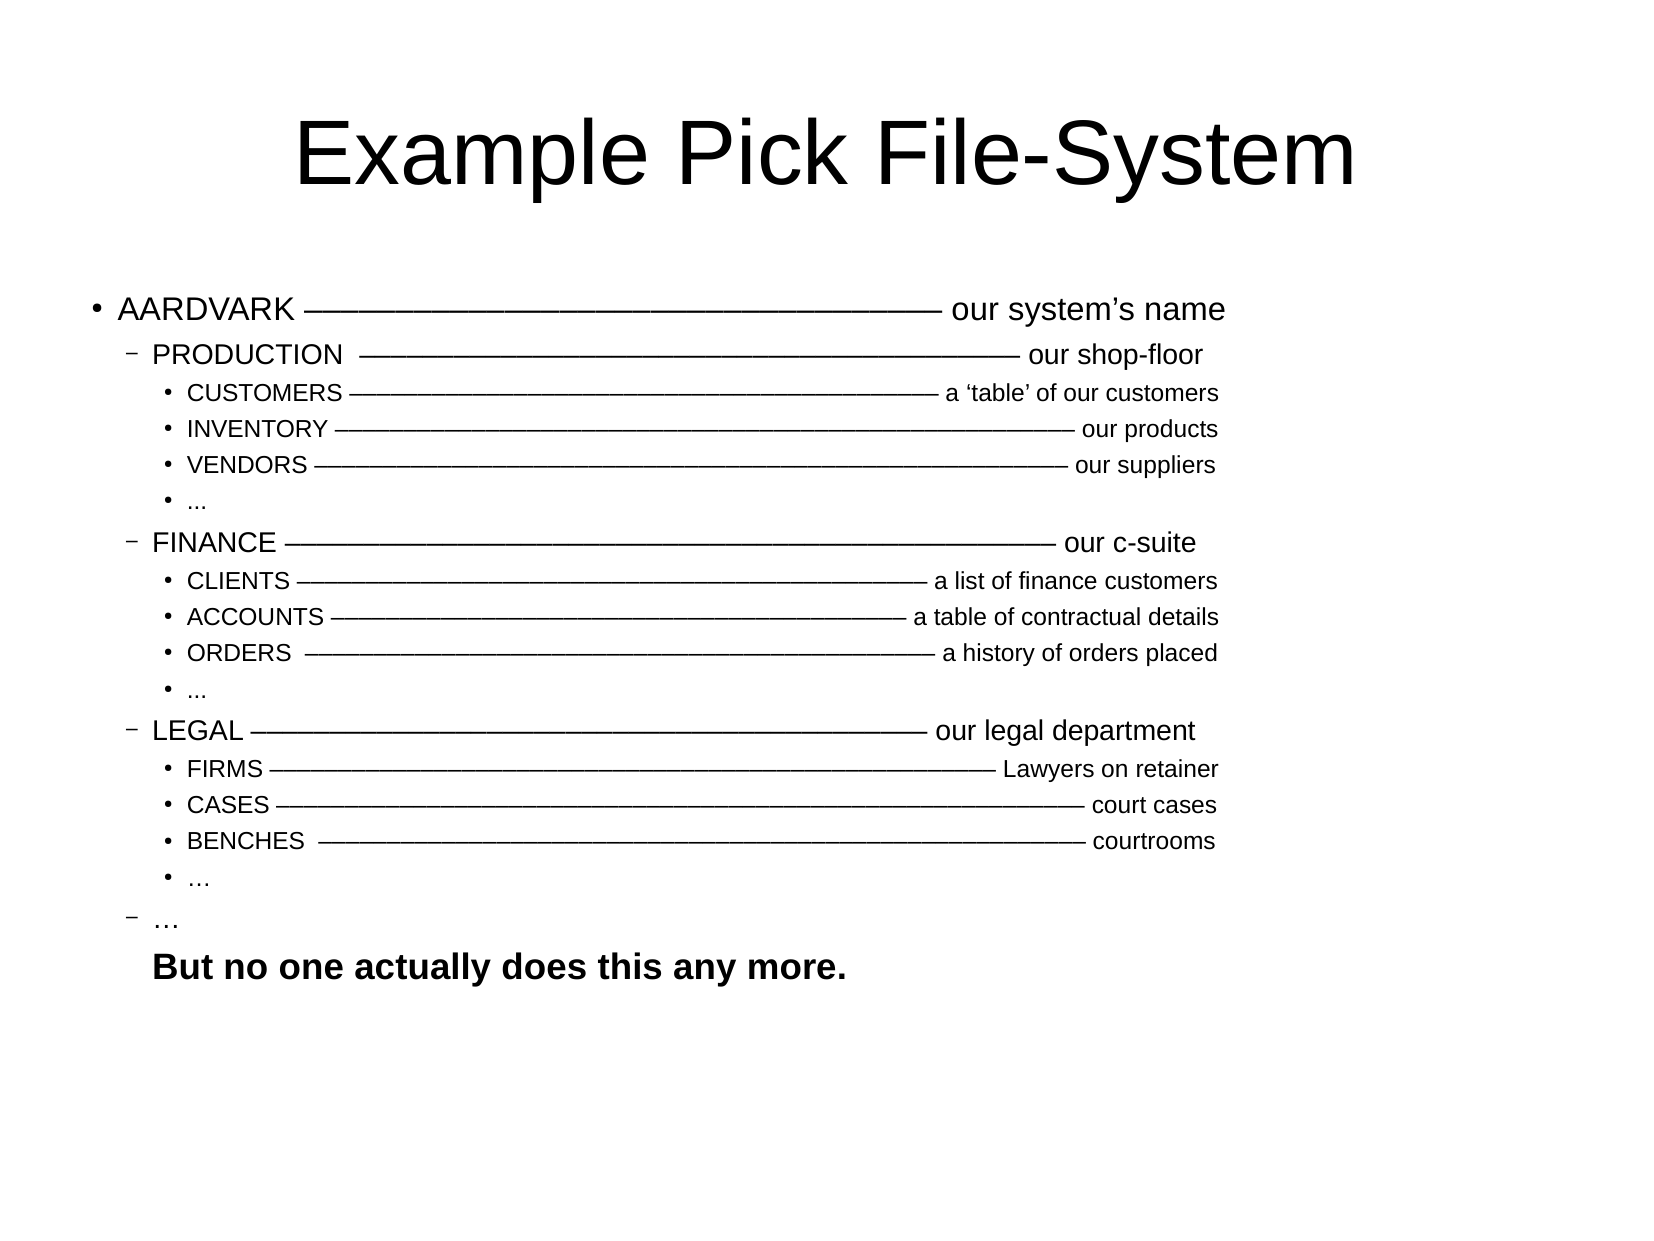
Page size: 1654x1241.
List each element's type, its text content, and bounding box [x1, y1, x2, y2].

list AARDVARK ––––––––––––––––––––––––––––––––––– our system’s name PRODUCTION –––––––––––––––––––––––––––––––––––––––––– our shop-floor CUSTOMERS ––––––––––––––––––––––––––––––––––––––––––– a ‘table’ of our customers INVENTORY –––––––––––––––––––––––––––––––––––––––––––––––––––––– our products VENDORS ––––––––––––––––––––––––––––––––––––––––––––––––––––––– our suppliers ... FINANCE ––––––––––––––––––––––––––––––––––––––––––––––––– our c-suite CLIENTS –––––––––––––––––––––––––––––––––––––––––––––– a list of finance customers ACCOUNTS –––––––––––––––––––––––––––––––––––––––––– a table of contractual details ORDERS –––––––––––––––––––––––––––––––––––––––––––––– a history of orders placed ... LEGAL ––––––––––––––––––––––––––––––––––––––––––– our legal department FIRMS ––––––––––––––––––––––––––––––––––––––––––––––––––––– Lawyers on retainer CASES ––––––––––––––––––––––––––––––––––––––––––––––––––––––––––– court cases BENCHES –––––––––––––––––––––––––––––––––––––––––––––––––––––––– courtrooms … … But no one actually does this any more. [82, 290, 1571, 1010]
title Example Pick File-System [82, 49, 1571, 257]
